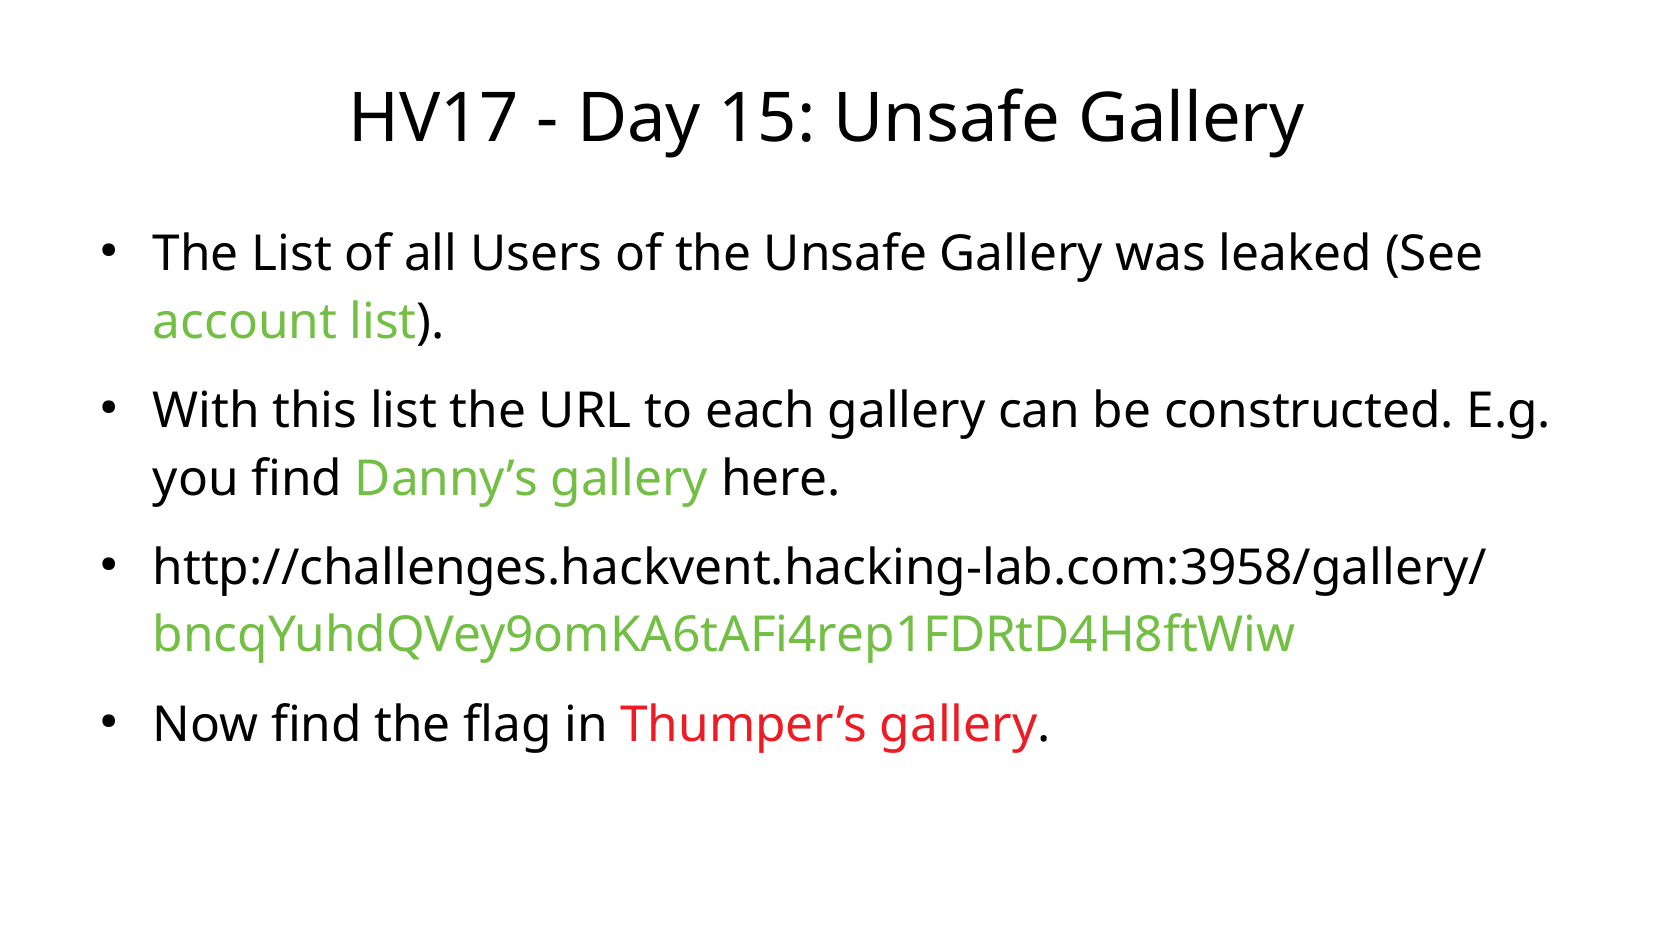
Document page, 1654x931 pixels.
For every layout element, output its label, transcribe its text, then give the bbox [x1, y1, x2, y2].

title HV17 - Day 15: Unsafe Gallery [82, 37, 1571, 193]
list The List of all Users of the Unsafe Gallery was leaked (See account list). With this list the URL to each gallery can be constructed. E.g. you find Danny’s gallery here. http://challenges.hackvent.hacking-lab.com:3958/gallery/bncqYuhdQVey9omKA6tAFi4rep1FDRtD4H8ftWiw Now find the flag in Thumper’s gallery. [82, 217, 1571, 758]
